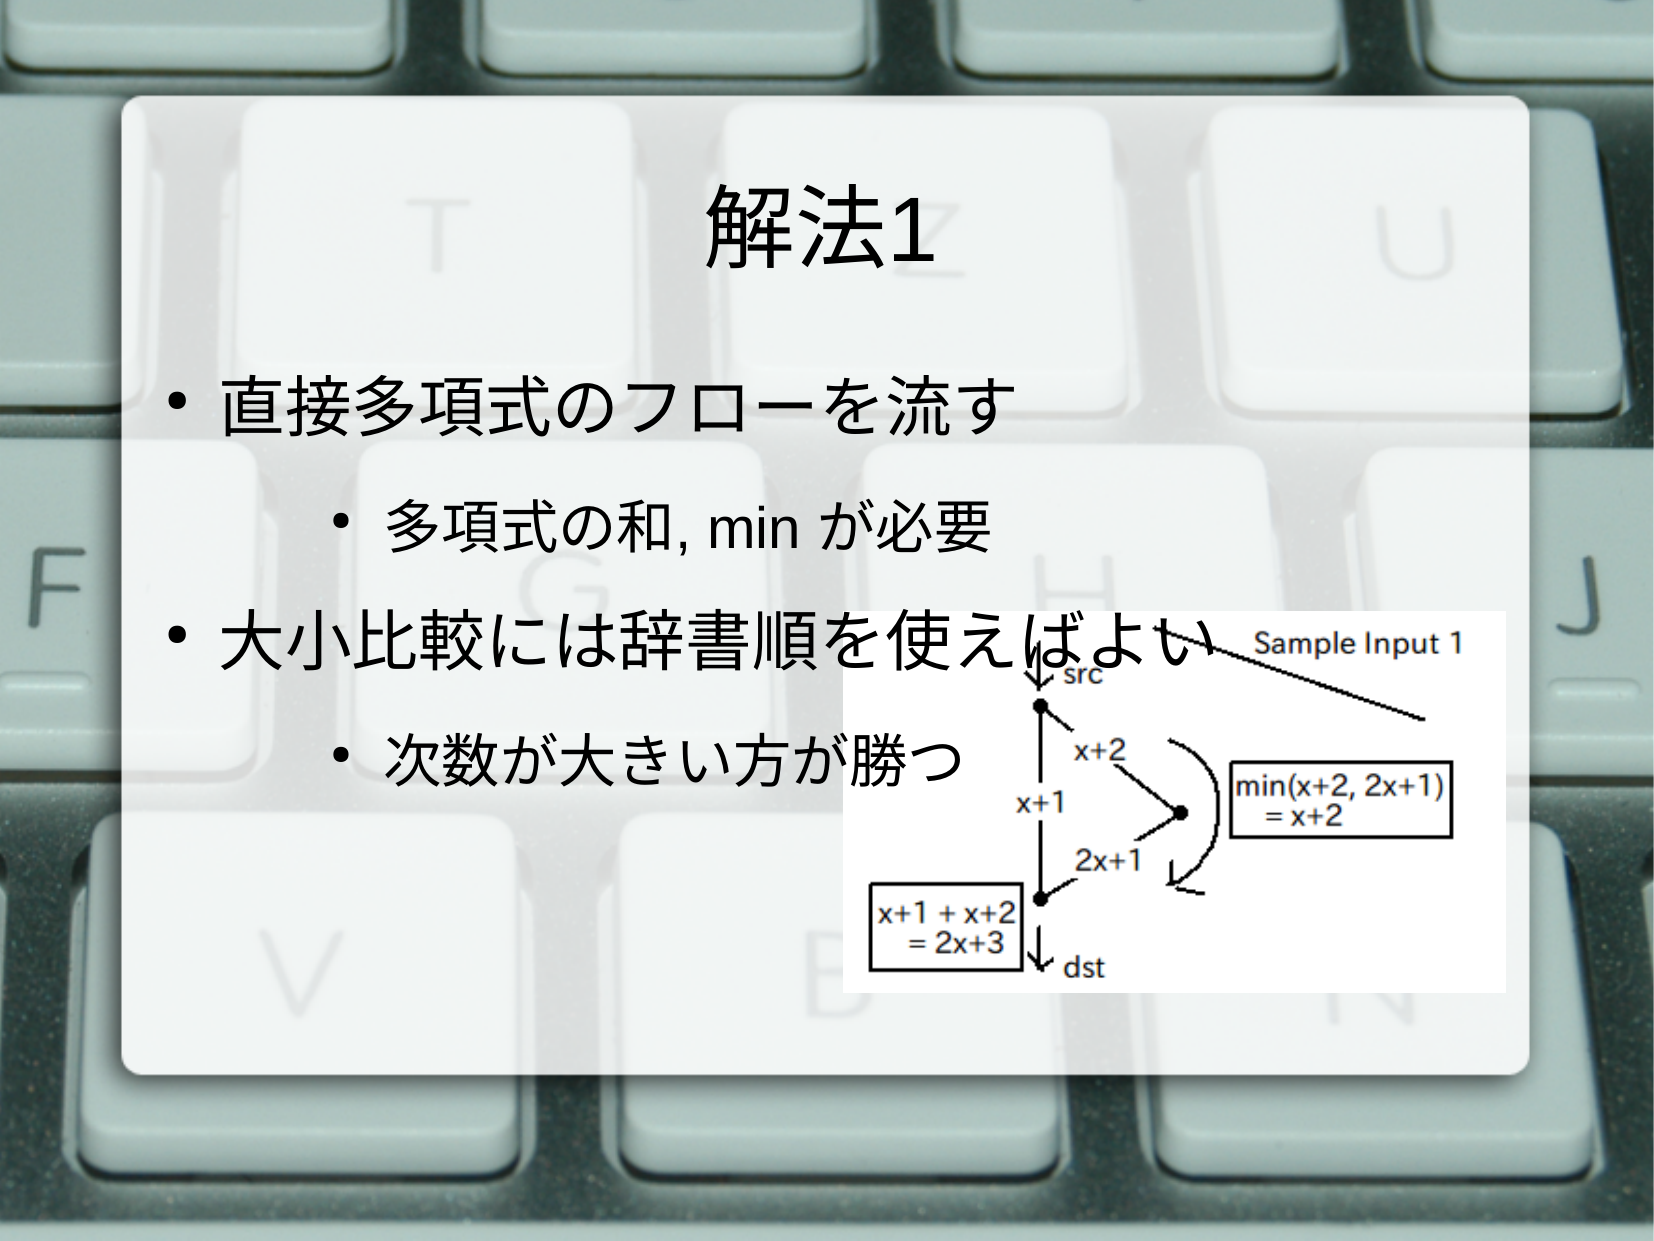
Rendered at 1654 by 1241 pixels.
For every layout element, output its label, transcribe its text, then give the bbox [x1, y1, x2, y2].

list 直接多項式のフローを流す 多項式の和, min が必要 大小比較には辞書順を使えばよい 次数が大きい方が勝つ [147, 354, 1506, 1241]
title 解法1 [135, 117, 1506, 325]
picture [0, 0, 1654, 1241]
